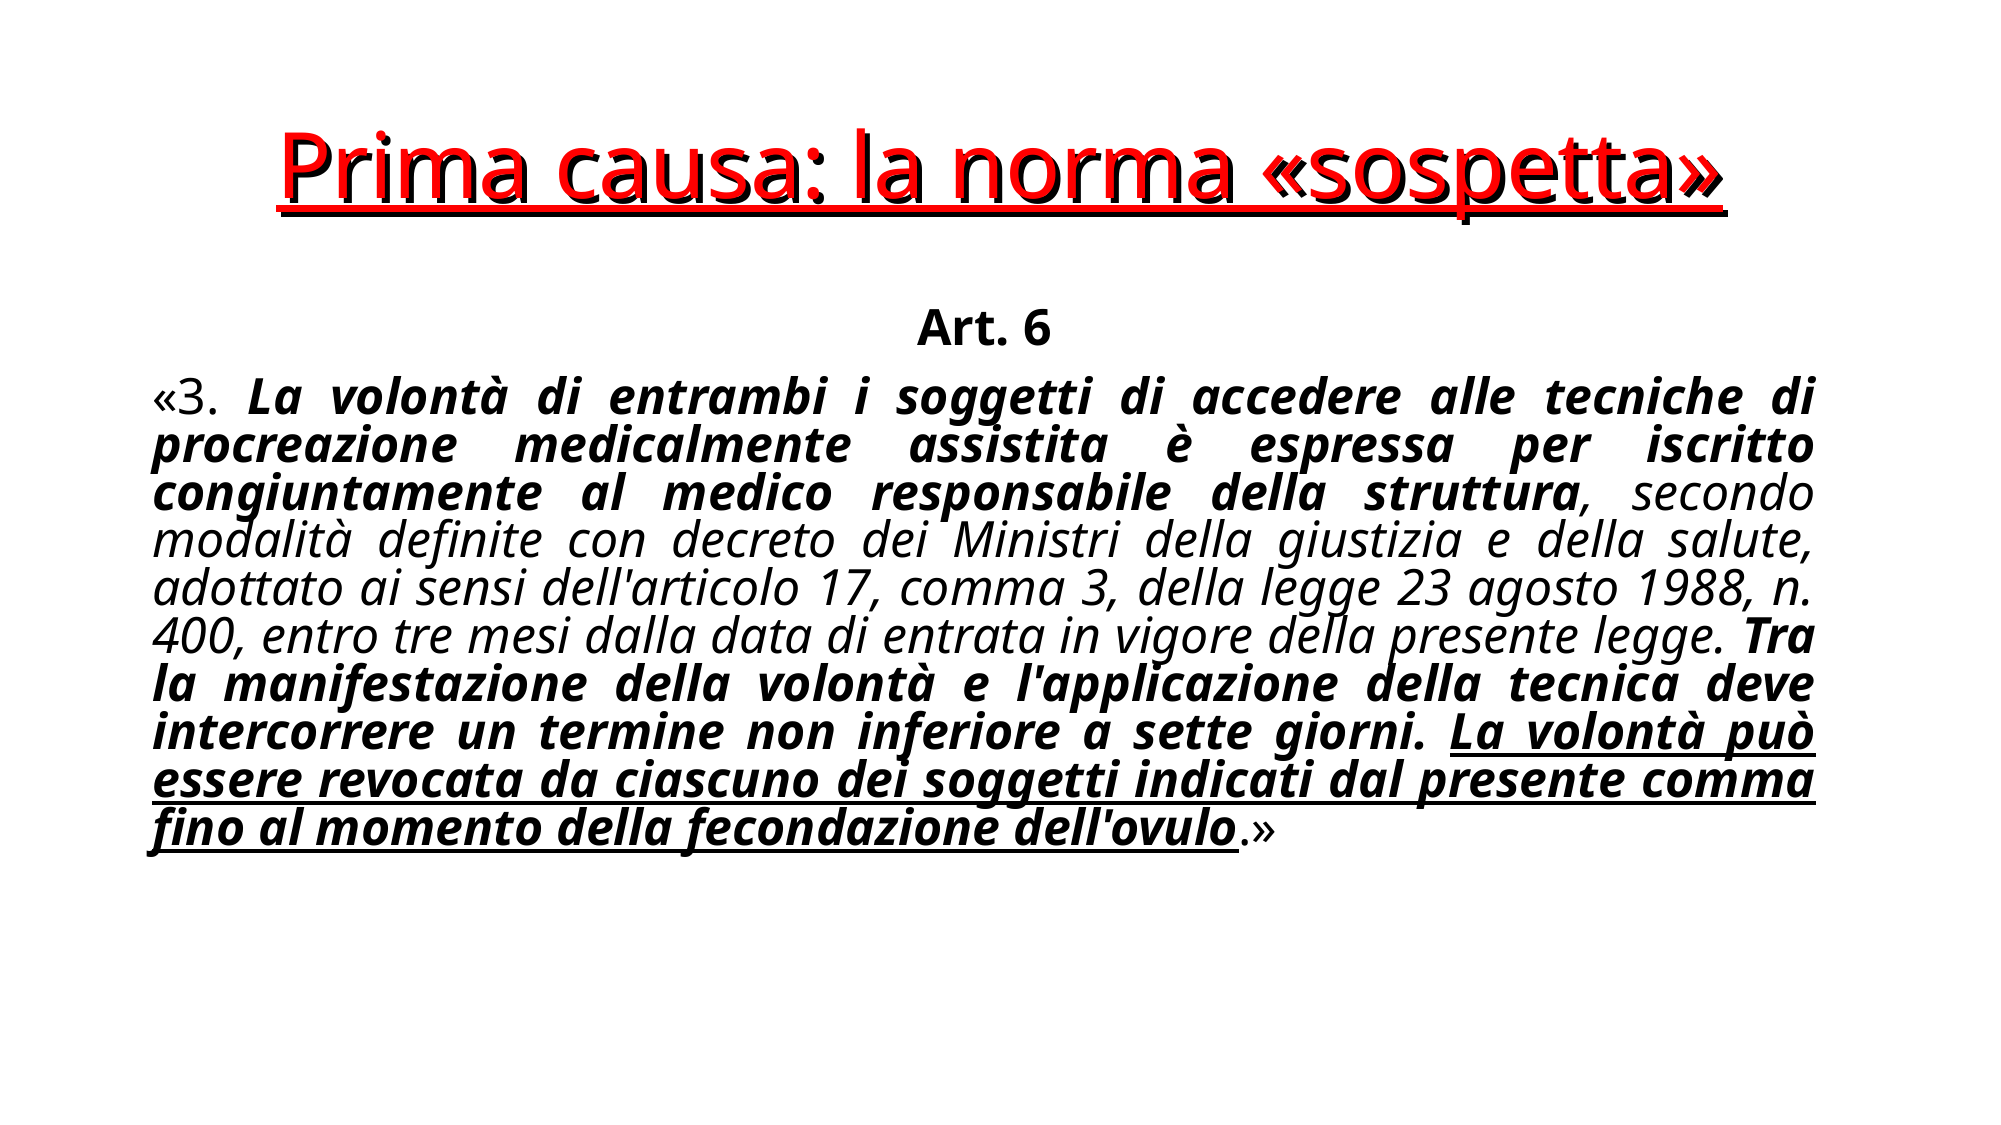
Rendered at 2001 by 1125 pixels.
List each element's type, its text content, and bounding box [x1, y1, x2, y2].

list Art. 6 «3. La volontà di entrambi i soggetti di accedere alle tecniche di procreazione medicalmente assistita è espressa per iscritto congiuntamente al medico responsabile della struttura, secondo modalità definite con decreto dei Ministri della giustizia e della salute, adottato ai sensi dell'articolo 17, comma 3, della legge 23 agosto 1988, n. 400, entro tre mesi dalla data di entrata in vigore della presente legge. Tra la manifestazione della volontà e l'applicazione della tecnica deve intercorrere un termine non inferiore a sette giorni. La volontà può essere revocata da ciascuno dei soggetti indicati dal presente comma fino al momento della fecondazione dell'ovulo.» [137, 299, 1863, 1014]
title Prima causa: la norma «sospetta» [137, 59, 1863, 278]
